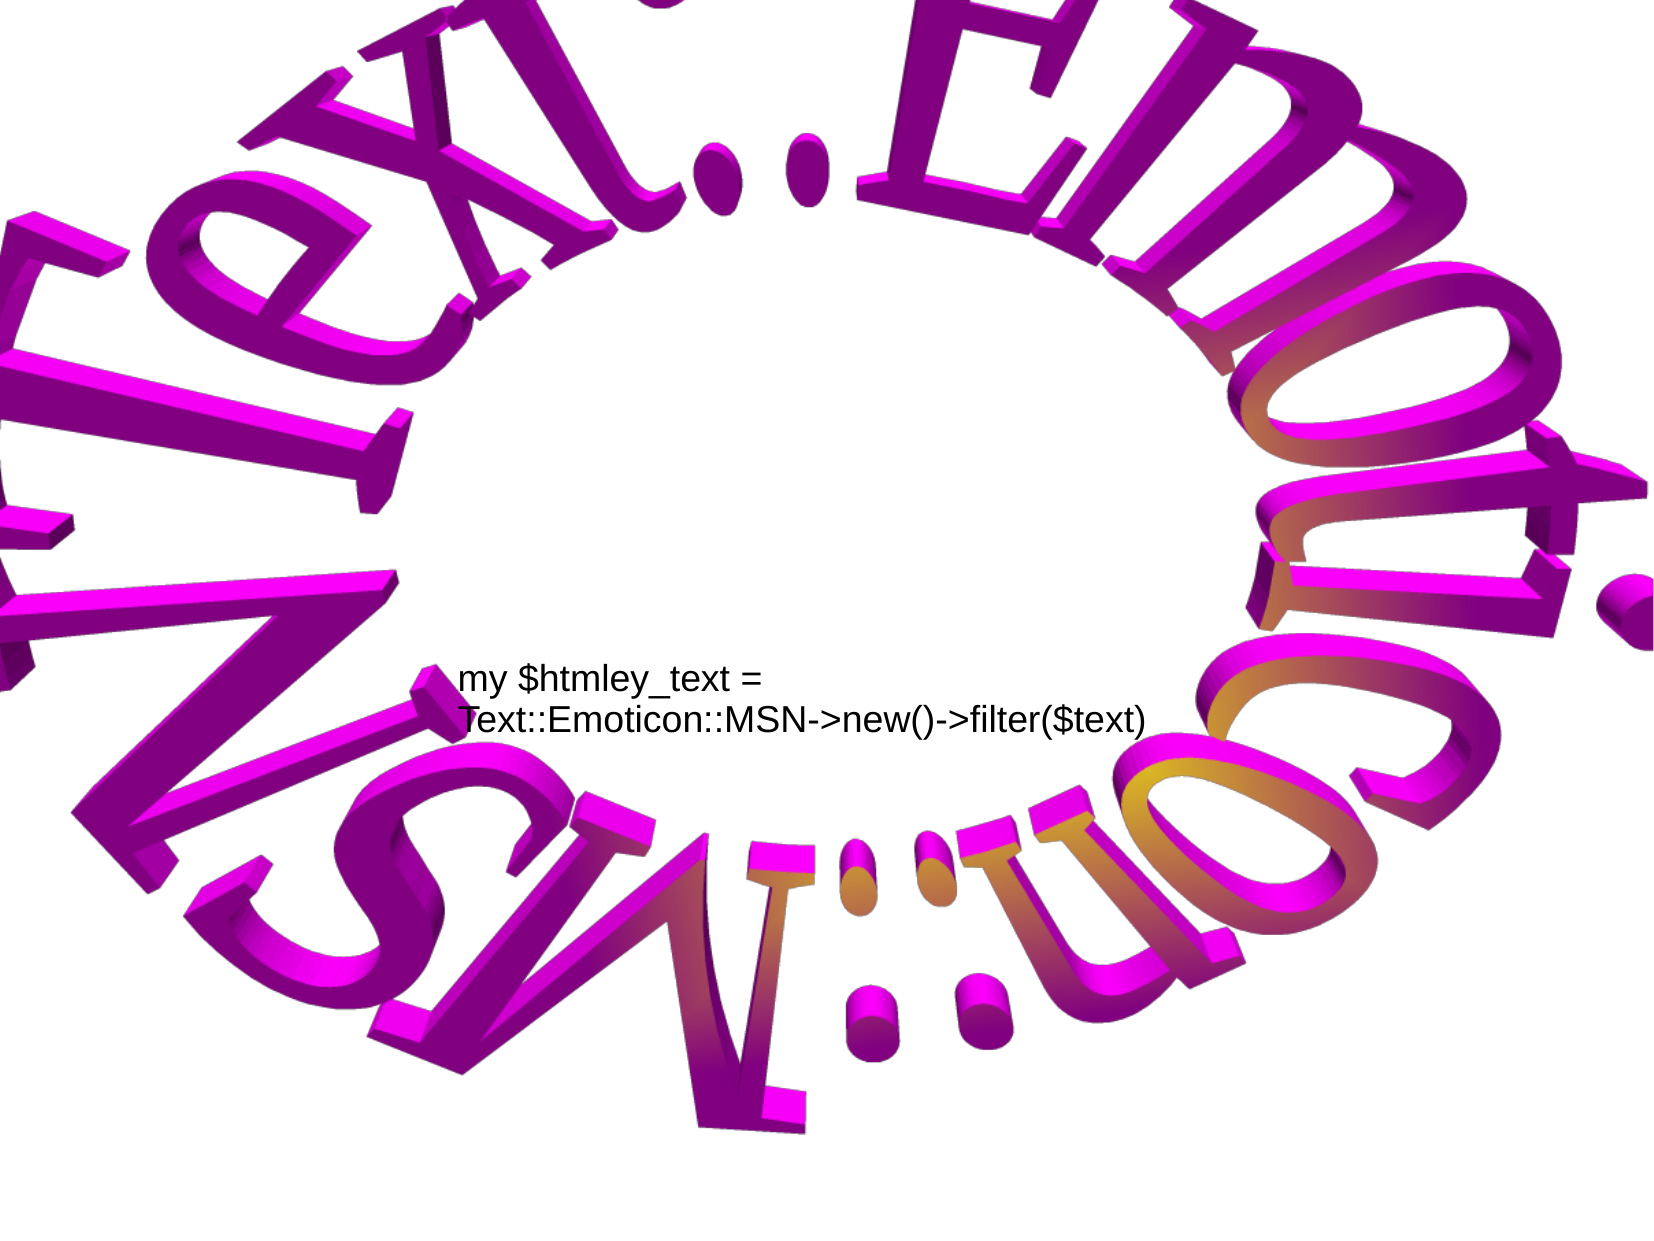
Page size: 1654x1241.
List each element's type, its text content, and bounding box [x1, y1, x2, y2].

text_box my $htmley_text = Text::Emoticon::MSN->new()->filter($text) [442, 649, 1161, 749]
